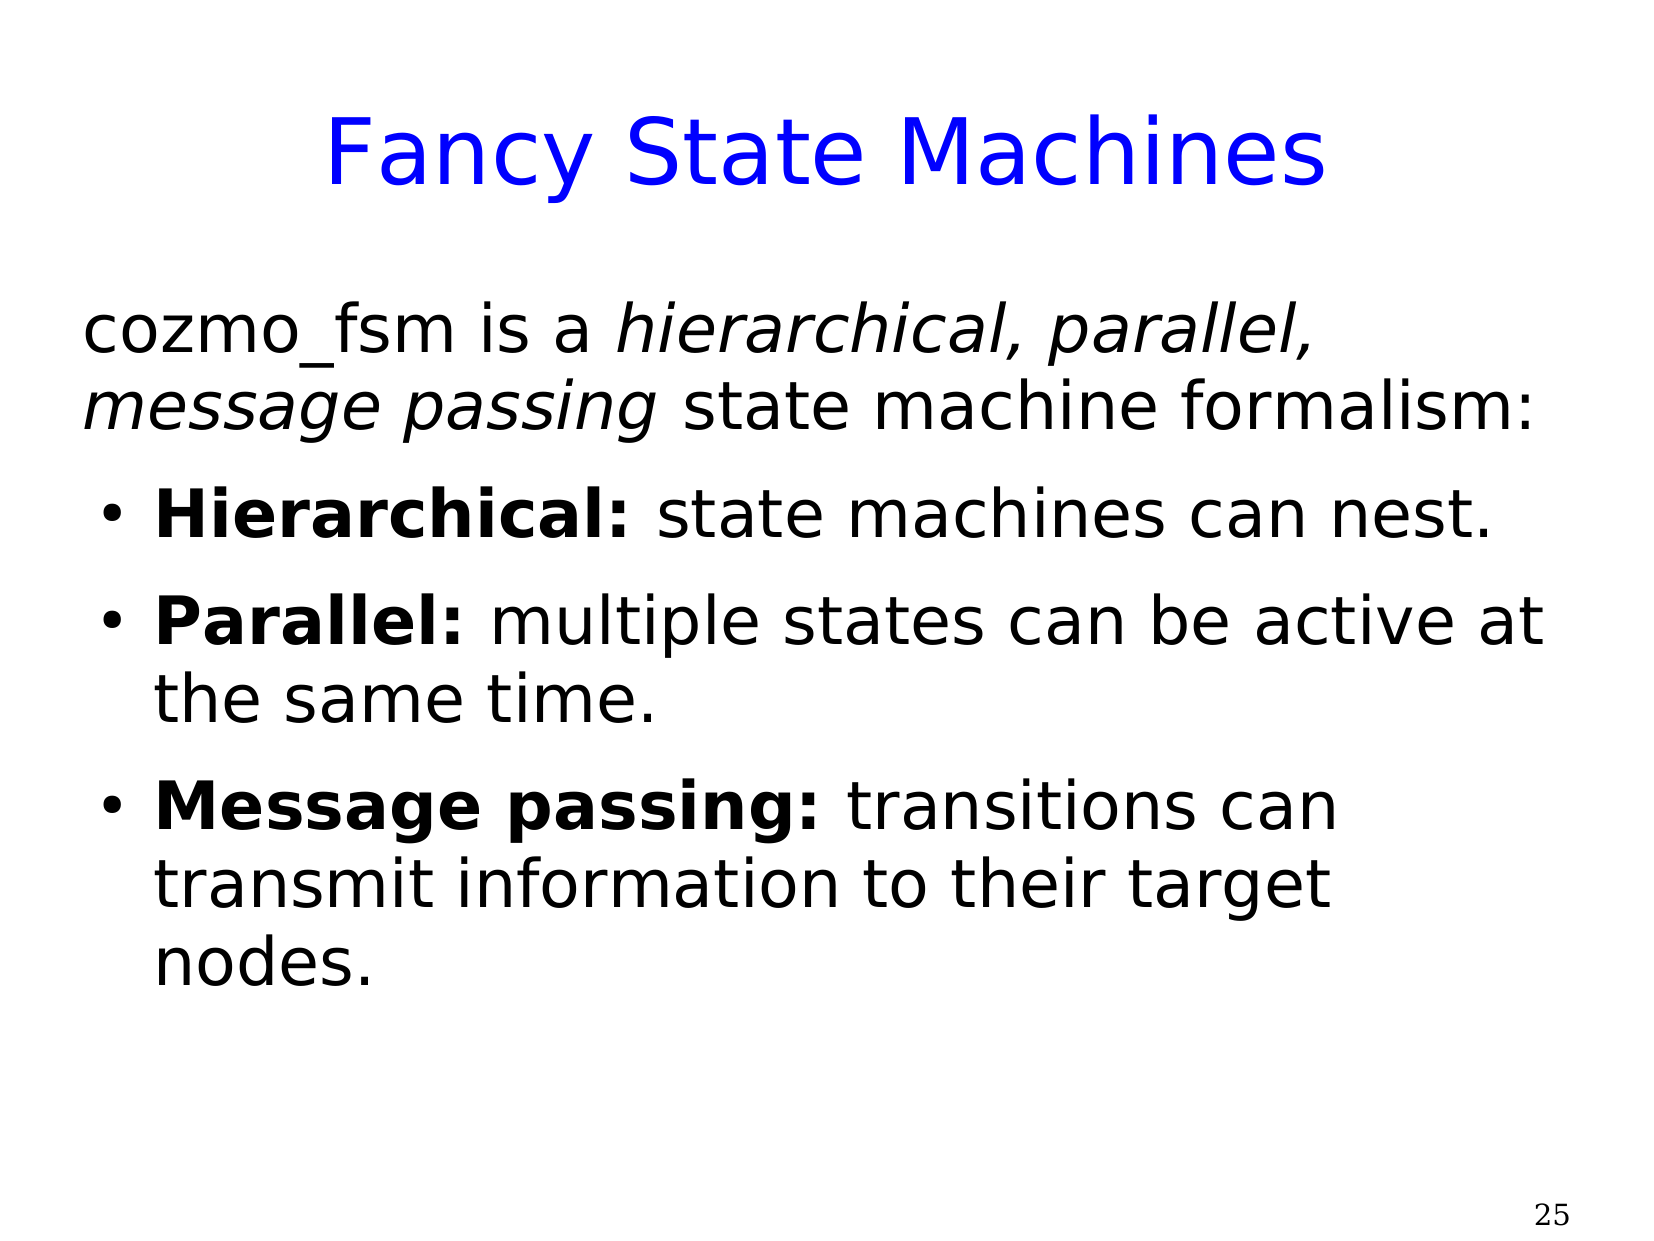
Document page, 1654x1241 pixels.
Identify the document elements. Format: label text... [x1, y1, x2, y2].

title Fancy State Machines [82, 49, 1571, 257]
list cozmo_fsm is a hierarchical, parallel, message passing state machine formalism: Hierarchical: state machines can nest. Parallel: multiple states can be active at the same time. Message passing: transitions can transmit information to their target nodes. [82, 290, 1571, 1109]
